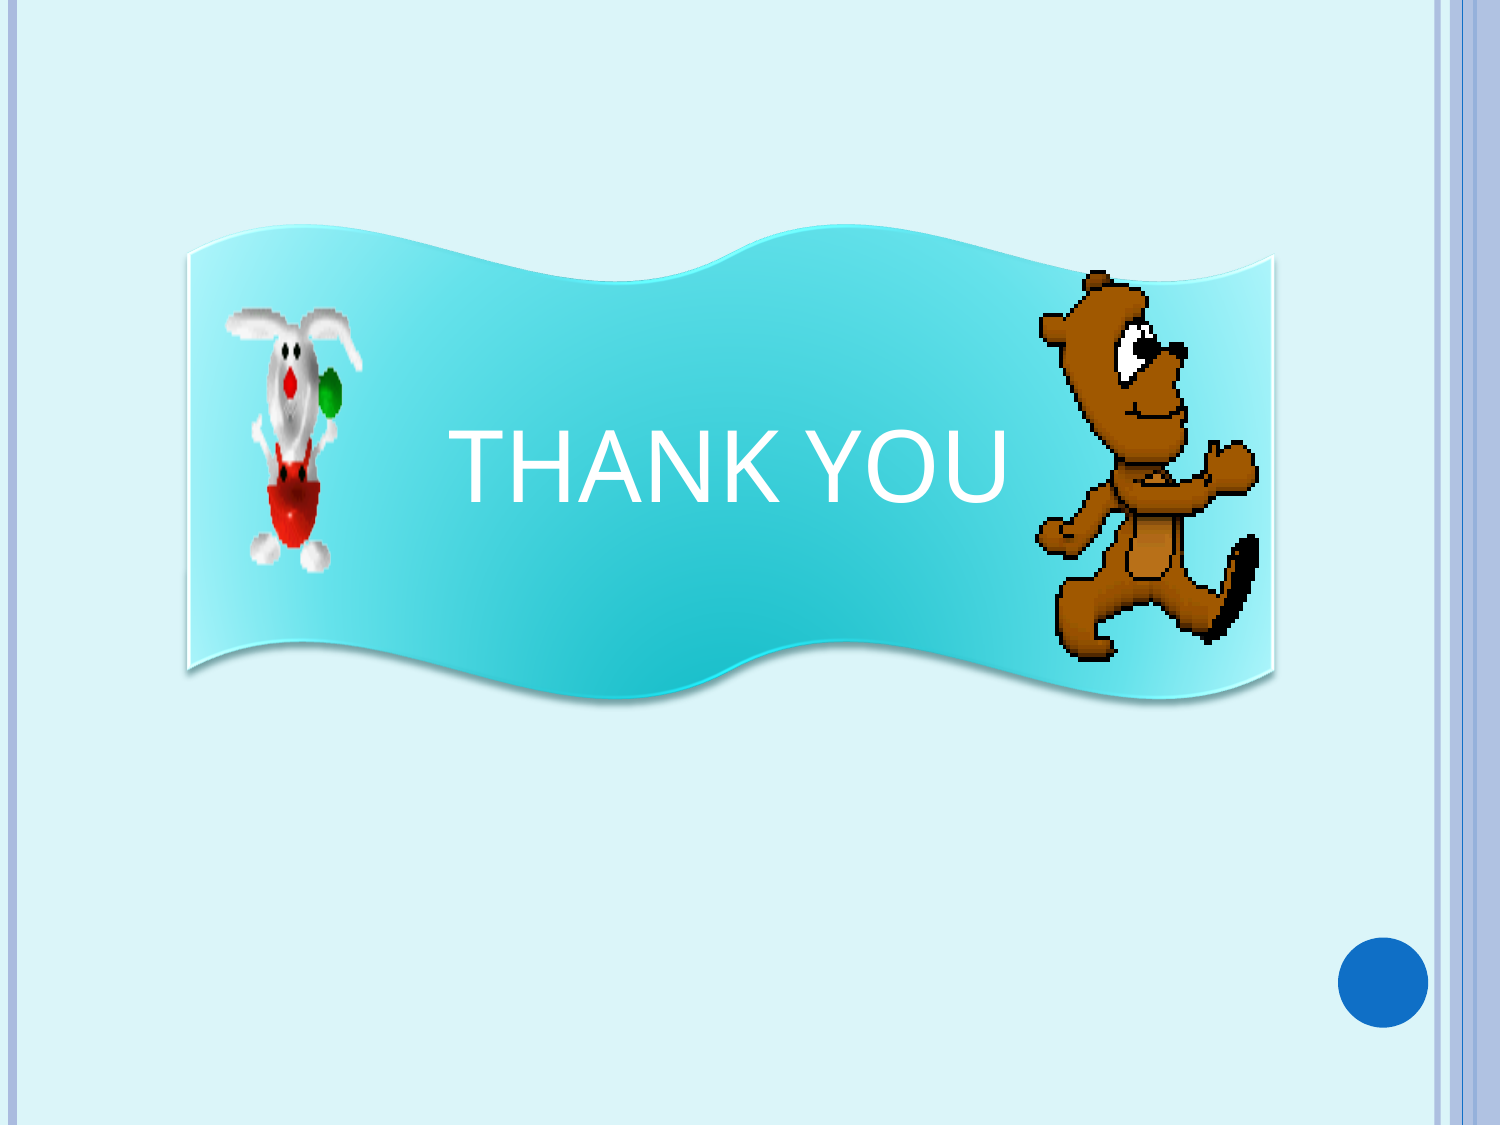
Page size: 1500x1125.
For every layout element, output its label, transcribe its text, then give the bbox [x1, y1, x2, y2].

text_box THANK YOU [187, 284, 1012, 641]
picture [176, 219, 1286, 717]
